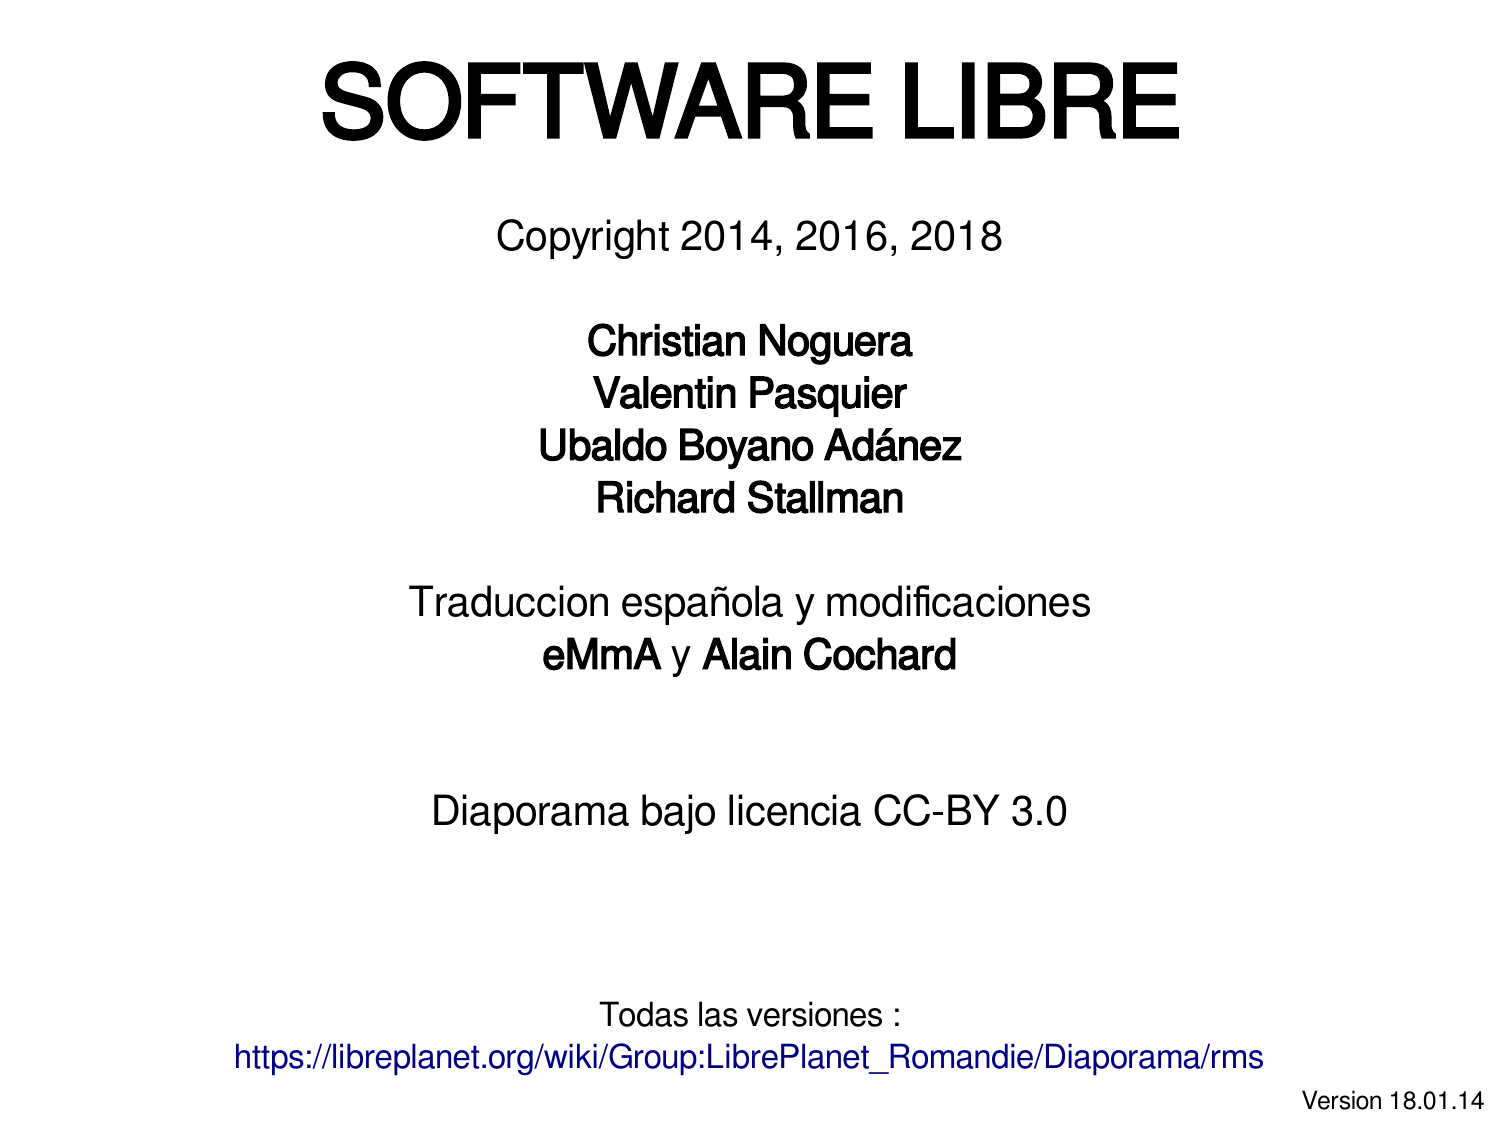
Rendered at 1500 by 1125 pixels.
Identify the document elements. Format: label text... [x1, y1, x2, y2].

text_box Version 18.01.14 [1015, 1078, 1500, 1125]
text_box SOFTWARE LIBRE Copyright 2014, 2016, 2018 Christian Noguera Valentin Pasquier Ubaldo Boyano Adánez Richard Stallman Traduccion española y modificaciones eMmA y Alain Cochard Diaporama bajo licencia CC-BY 3.0 Todas las versiones : https://libreplanet.org/wiki/Group:LibrePlanet_Romandie/Diaporama/rms [0, 0, 1500, 1125]
